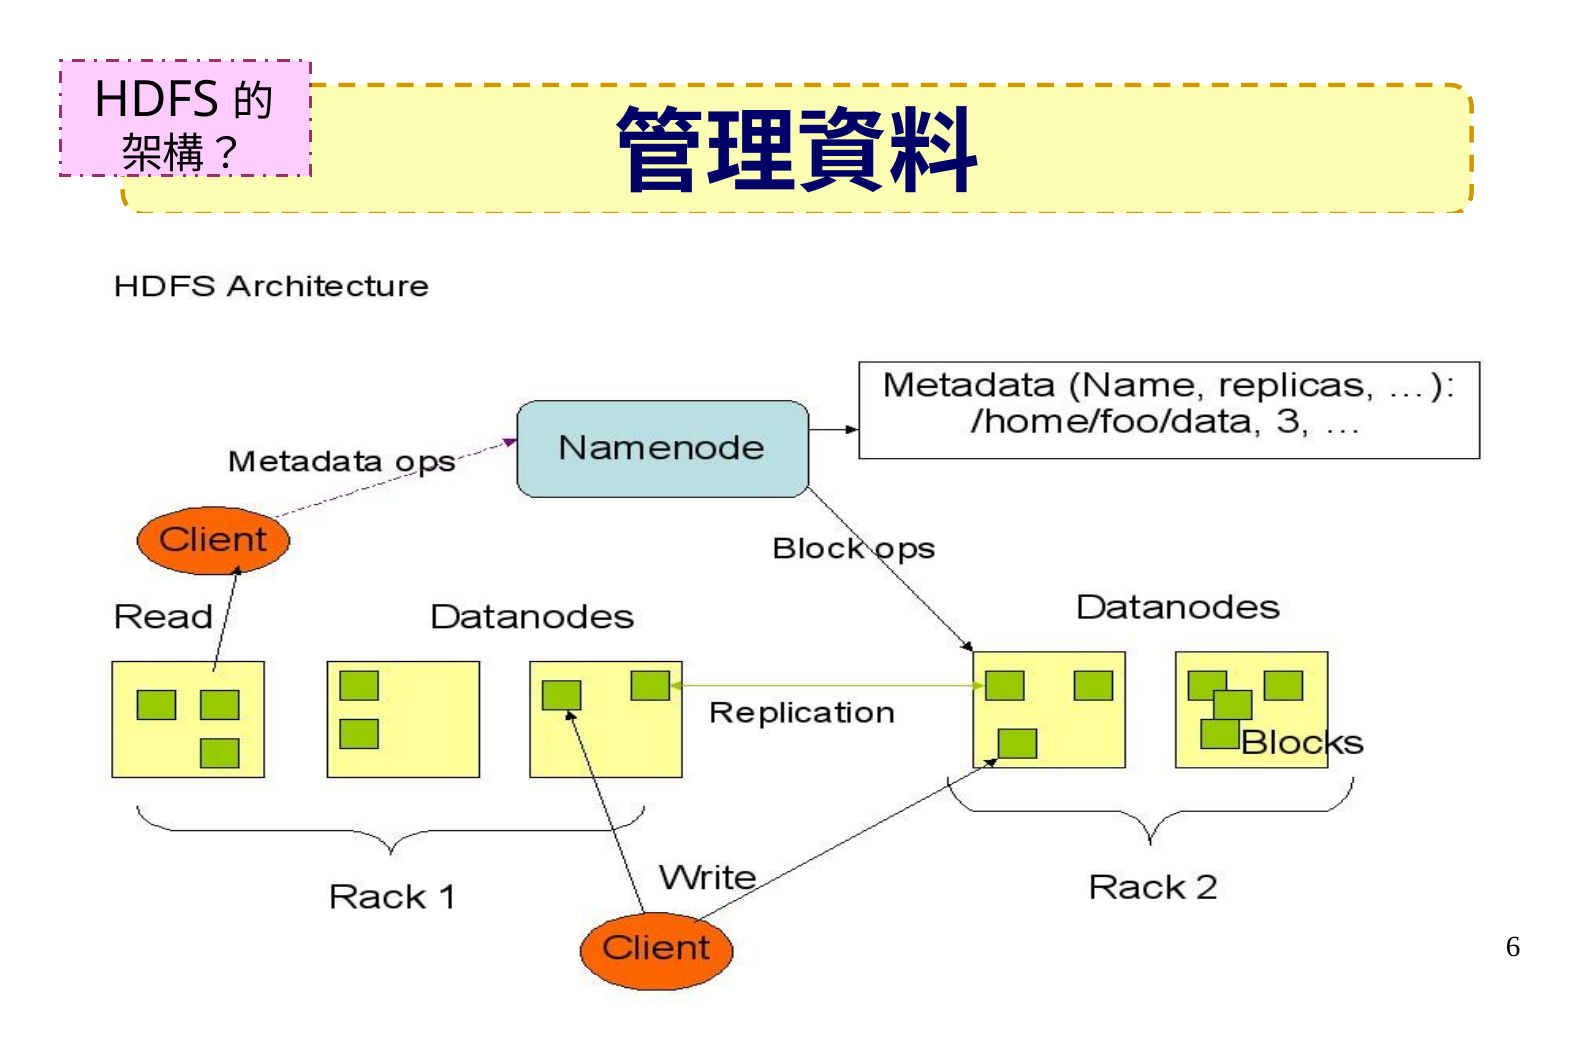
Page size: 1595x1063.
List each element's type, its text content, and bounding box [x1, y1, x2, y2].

title 管理資料 [169, 82, 1425, 208]
text_box [99, 214, 1484, 1004]
text_box <編號> [1484, 919, 1536, 983]
text_box HDFS的 架構？ [58, 59, 309, 186]
